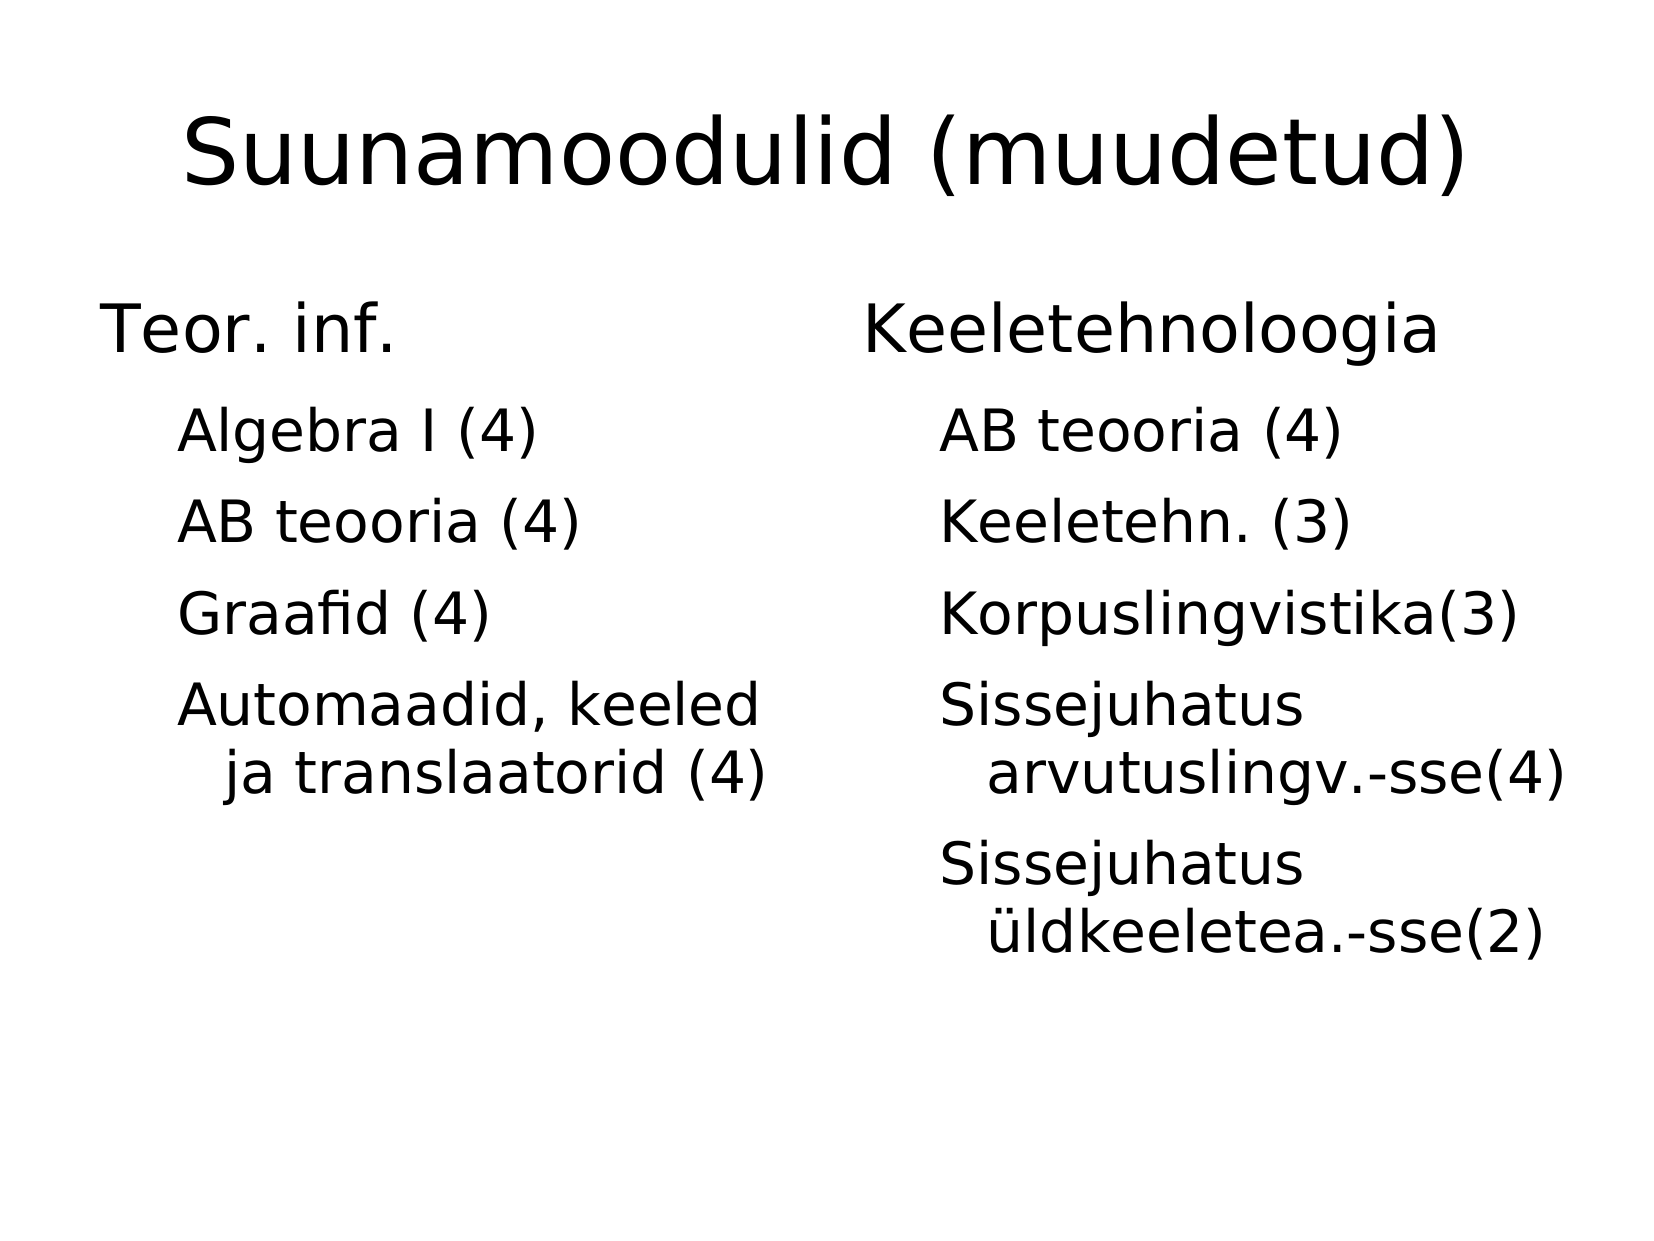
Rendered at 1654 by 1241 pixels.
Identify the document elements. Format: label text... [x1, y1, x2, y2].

list Keeletehnoloogia AB teooria (4) Keeletehn. (3) Korpuslingvistika(3) Sissejuhatus arvutuslingv.-sse(4) Sissejuhatus üldkeeletea.-sse(2) [845, 290, 1572, 1109]
list Teor. inf. Algebra I (4) AB teooria (4) Graafid (4) Automaadid, keeled ja translaatorid (4) [82, 290, 809, 1109]
title Suunamoodulid (muudetud) [82, 49, 1571, 257]
